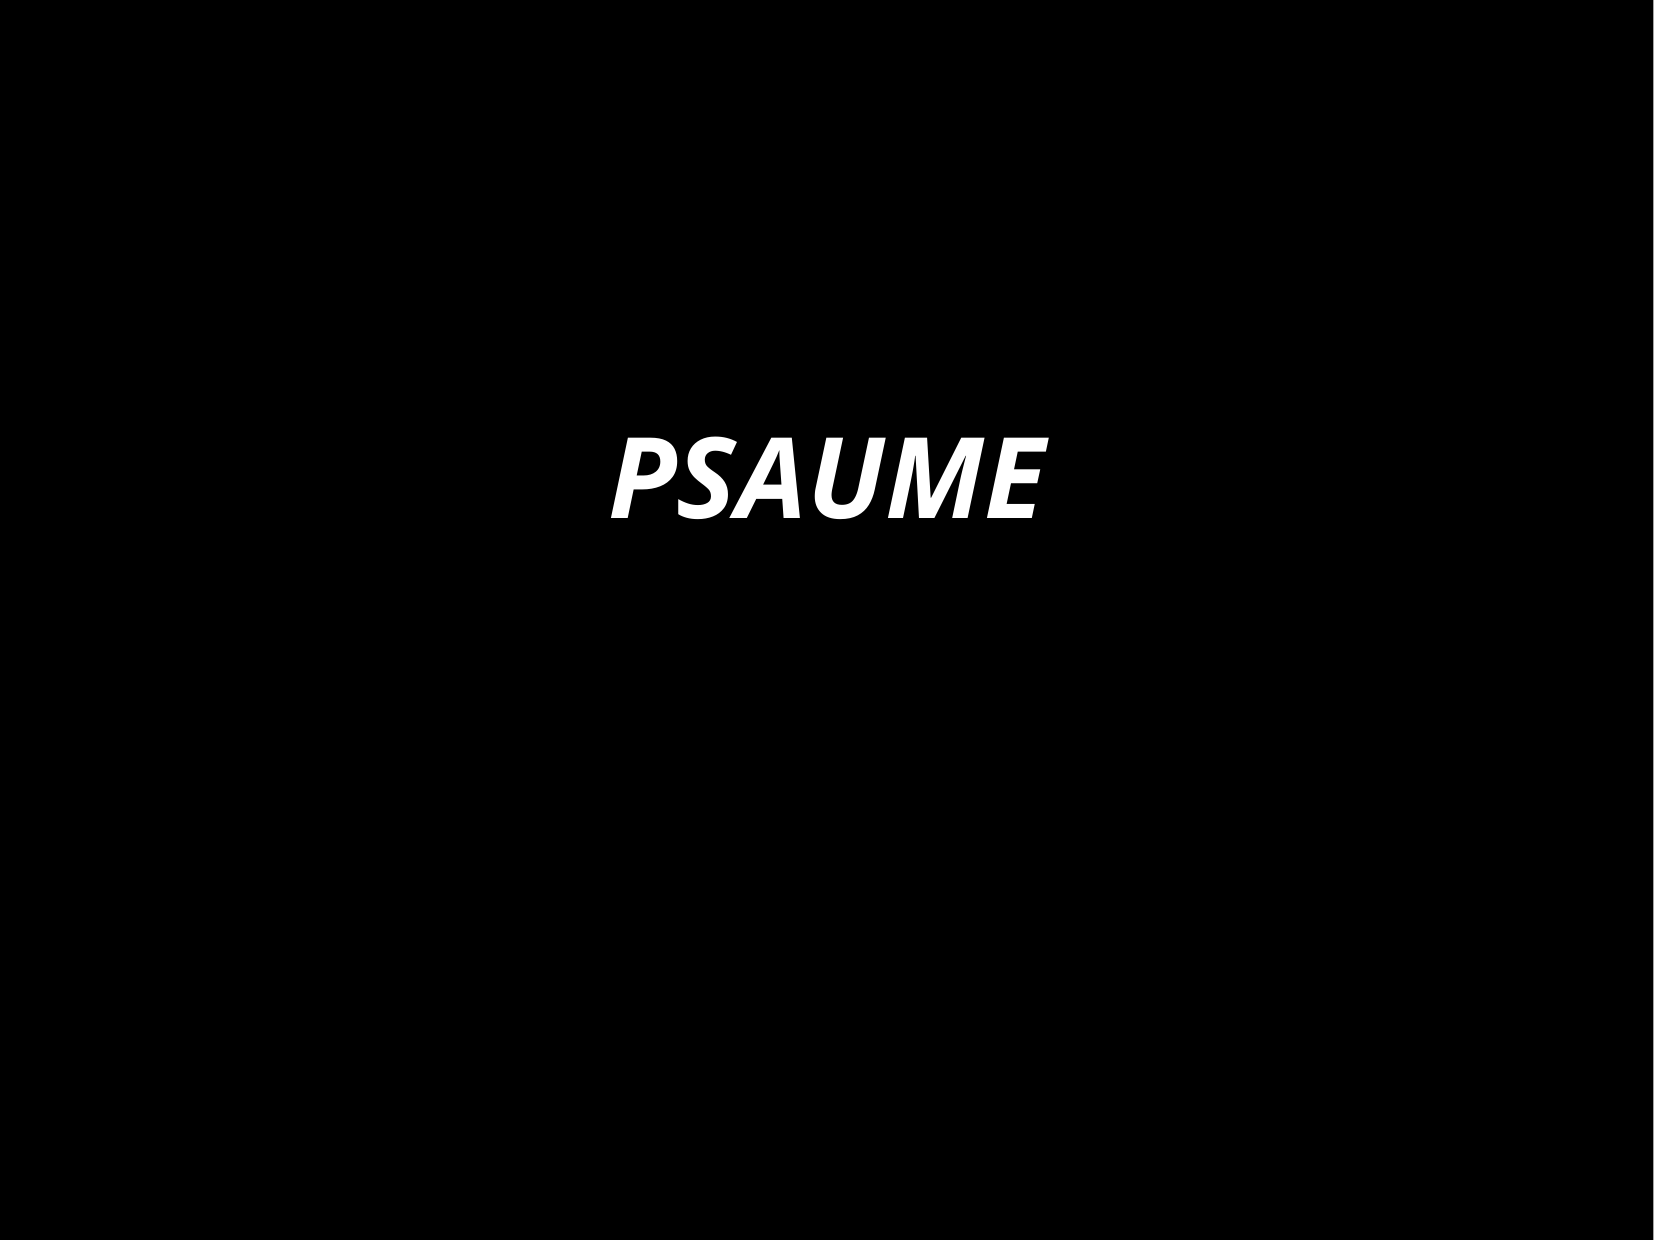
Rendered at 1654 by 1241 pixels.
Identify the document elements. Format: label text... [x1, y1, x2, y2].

subtitle PSAUME [0, 127, 1654, 822]
